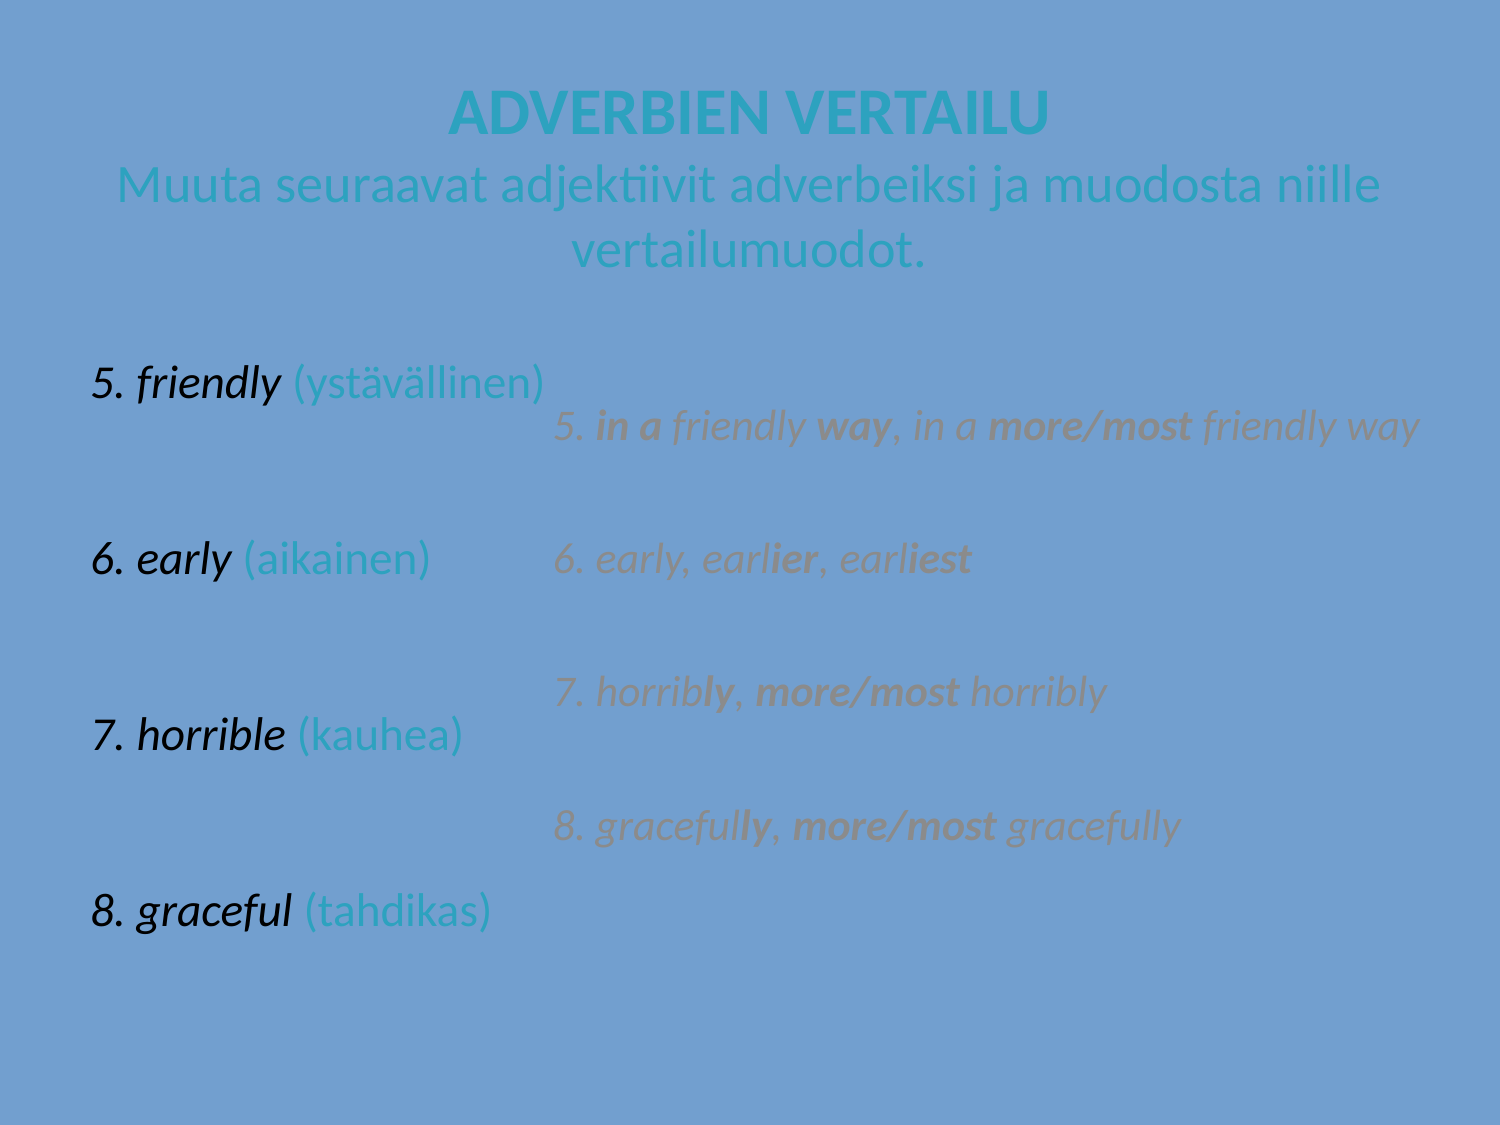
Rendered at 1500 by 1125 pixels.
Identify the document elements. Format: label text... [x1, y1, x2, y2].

list 5. friendly (ystävällinen) 6. early (aikainen) 7. horrible (kauhea) 8. graceful (tahdikas) [75, 332, 537, 947]
list 5. in a friendly way, in a more/most friendly way 6. early, earlier, earliest 7. horribly, more/most horribly 8. gracefully, more/most gracefully [537, 278, 1437, 947]
title ADVERBIEN VERTAILU Muuta seuraavat adjektiivit adverbeiksi ja muodosta niille vertailumuodot. [75, 113, 1425, 233]
